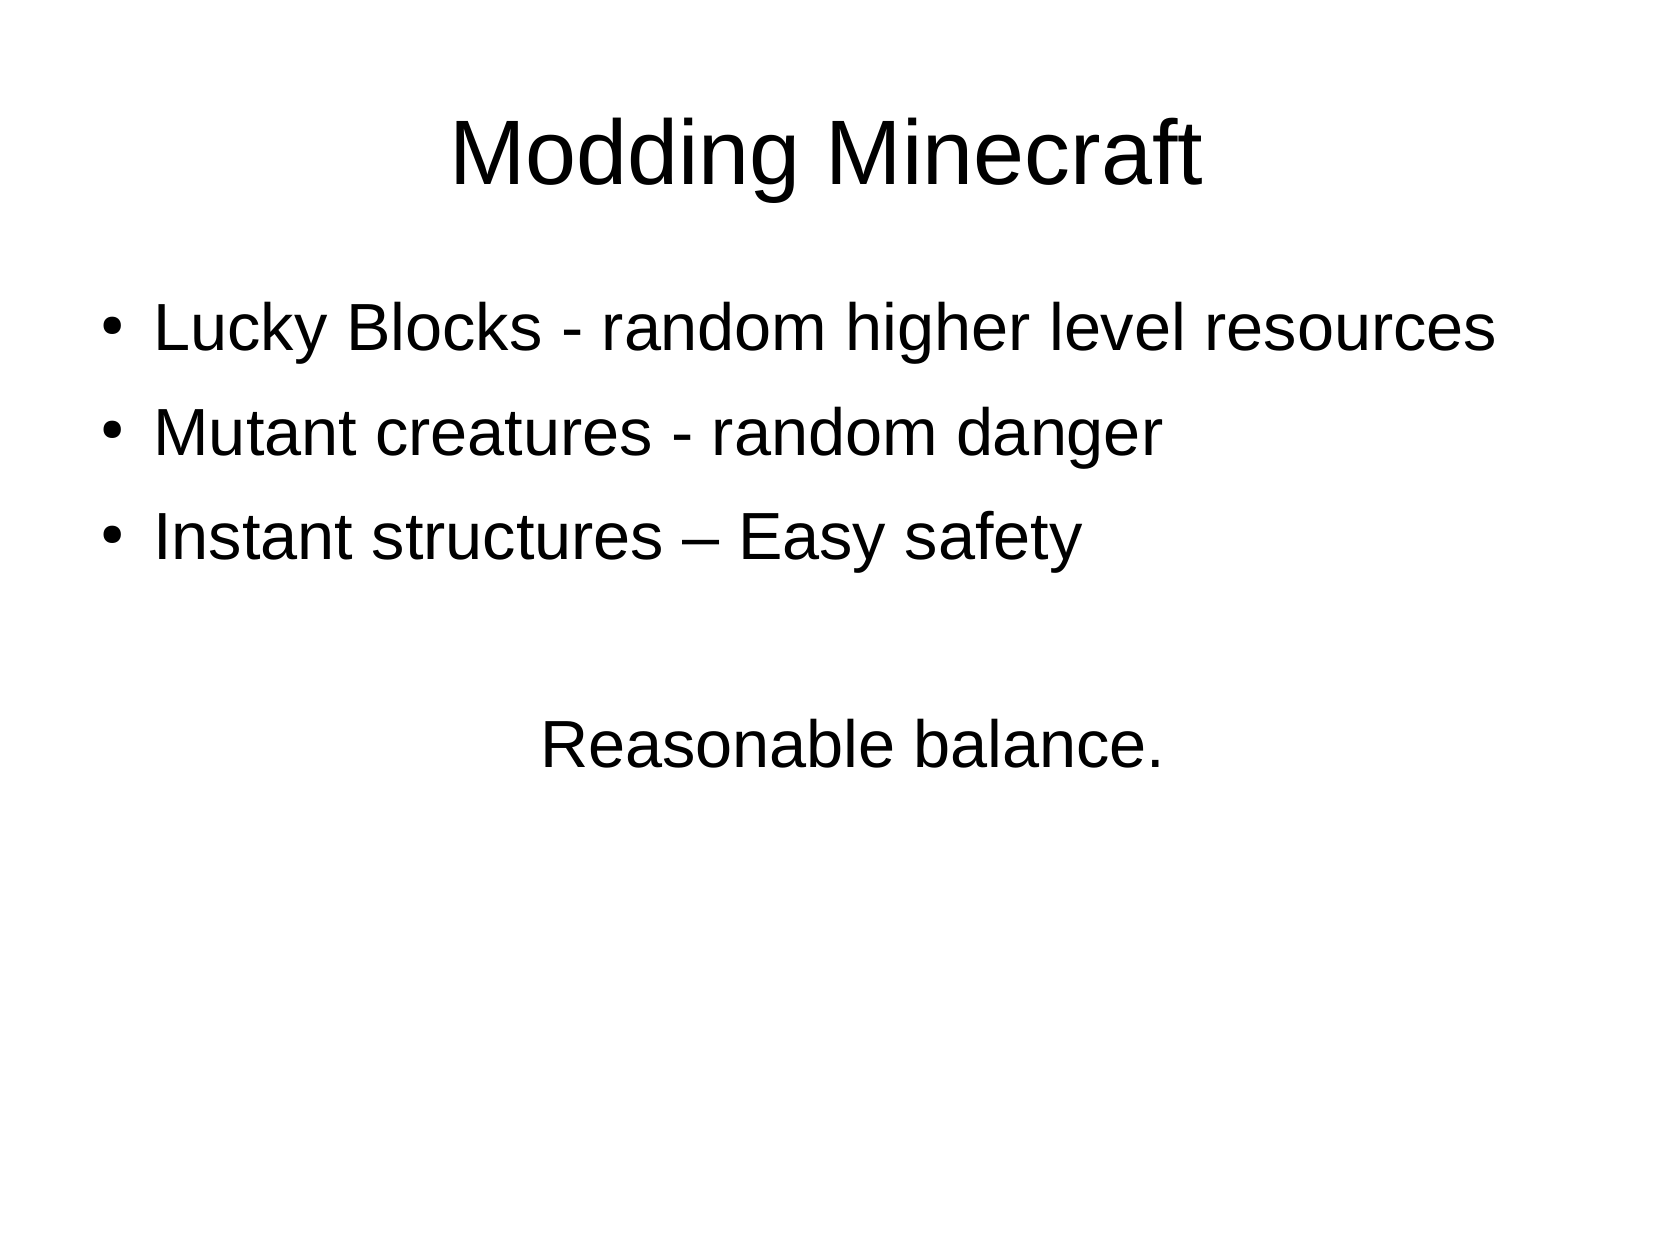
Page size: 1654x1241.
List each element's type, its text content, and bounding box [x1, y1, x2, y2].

list Lucky Blocks - random higher level resources Mutant creatures - random danger Instant structures – Easy safety Reasonable balance. [82, 290, 1571, 1010]
title Modding Minecraft [82, 49, 1571, 257]
